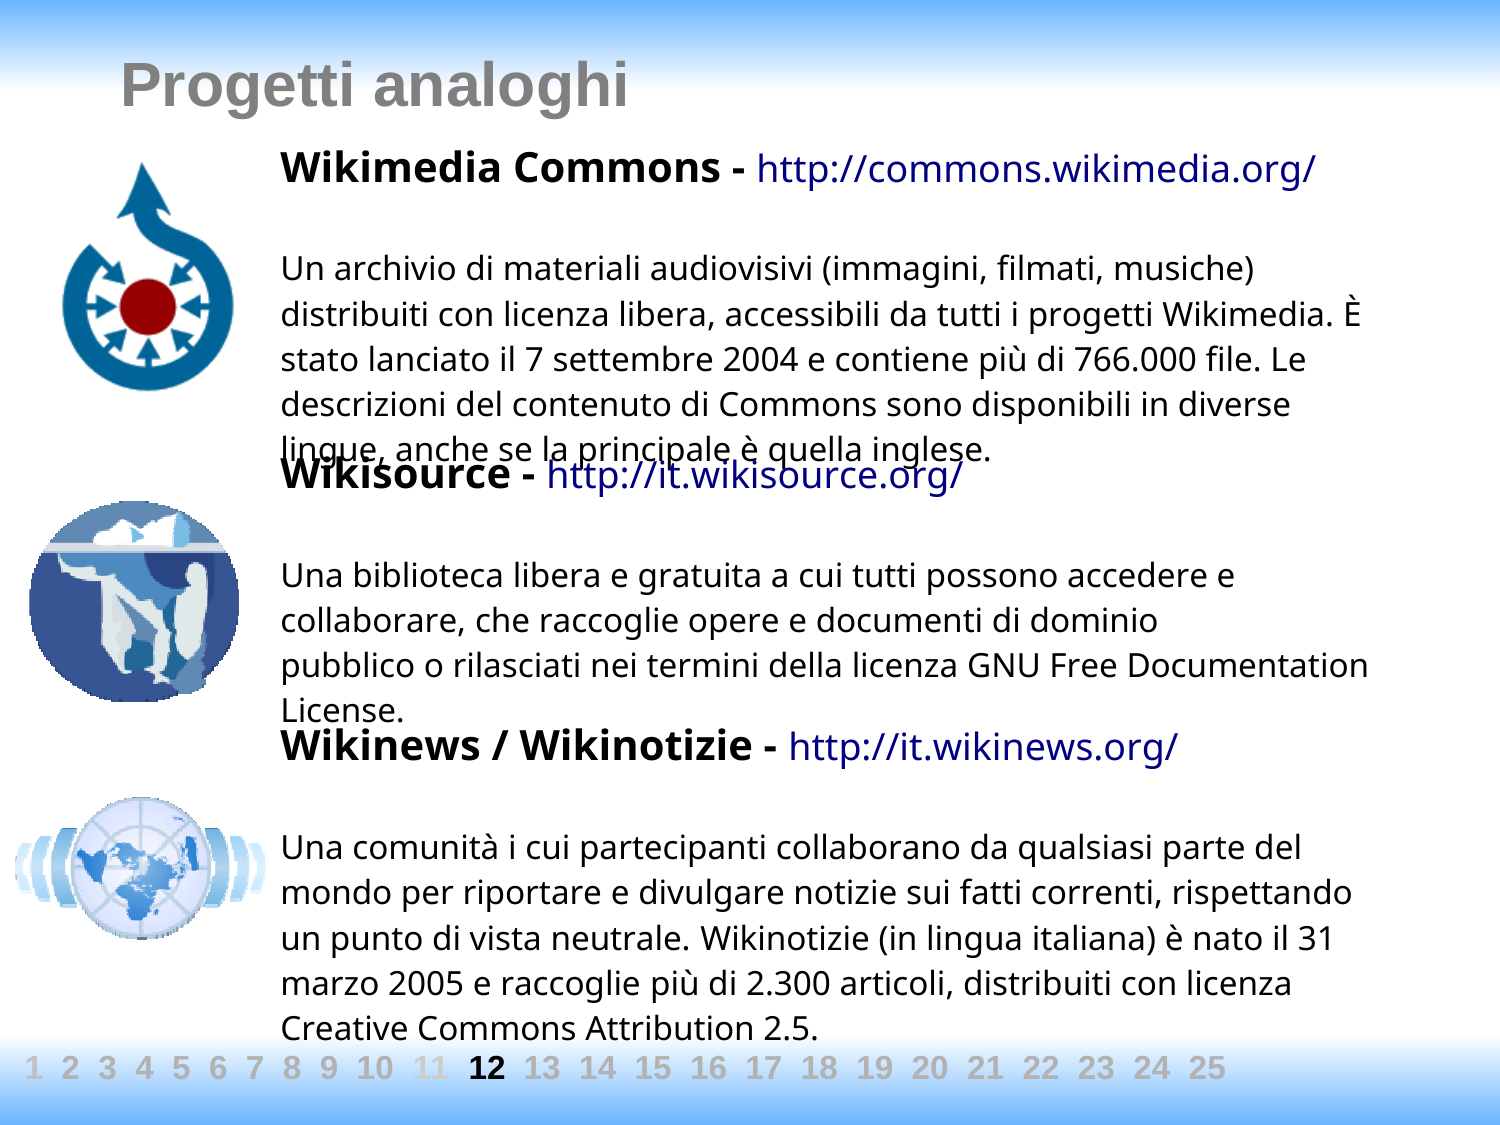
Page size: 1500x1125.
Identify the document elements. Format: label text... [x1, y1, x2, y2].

text_box Progetti analoghi [120, 50, 1479, 120]
text_box Wikisource - http://it.wikisource.org/ Una biblioteca libera e gratuita a cui tutti possono accedere e collaborare, che raccoglie opere e documenti di dominio pubblico o rilasciati nei termini della licenza GNU Free Documentation License. [265, 436, 1418, 690]
text_box [0, 0, 1500, 91]
picture [58, 156, 237, 396]
picture [29, 501, 239, 702]
text_box [525, 1034, 535, 1038]
text_box Wikimedia Commons - http://commons.wikimedia.org/ Un archivio di materiali audiovisivi (immagini, filmati, musiche) distribuiti con licenza libera, accessibili da tutti i progetti Wikimedia. È stato lanciato il 7 settembre 2004 e contiene più di 766.000 file. Le descrizioni del contenuto di Commons sono disponibili in diverse lingue, anche se la principale è quella inglese. [265, 129, 1418, 421]
text_box [0, 1034, 1500, 1125]
text_box 1 2 3 4 5 6 7 8 9 10 11 12 13 14 15 16 17 18 19 20 21 22 23 24 25 [24, 1049, 1267, 1087]
text_box [443, 1034, 453, 1038]
text_box [719, 1034, 729, 1038]
picture [15, 797, 265, 940]
text_box Wikinews / Wikinotizie - http://it.wikinews.org/ Una comunità i cui partecipanti collaborano da qualsiasi parte del mondo per riportare e divulgare notizie sui fatti correnti, rispettando un punto di vista neutrale. Wikinotizie (in lingua italiana) è nato il 31 marzo 2005 e raccoglie più di 2.300 articoli, distribuiti con licenza Creative Commons Attribution 2.5. [265, 708, 1418, 1000]
